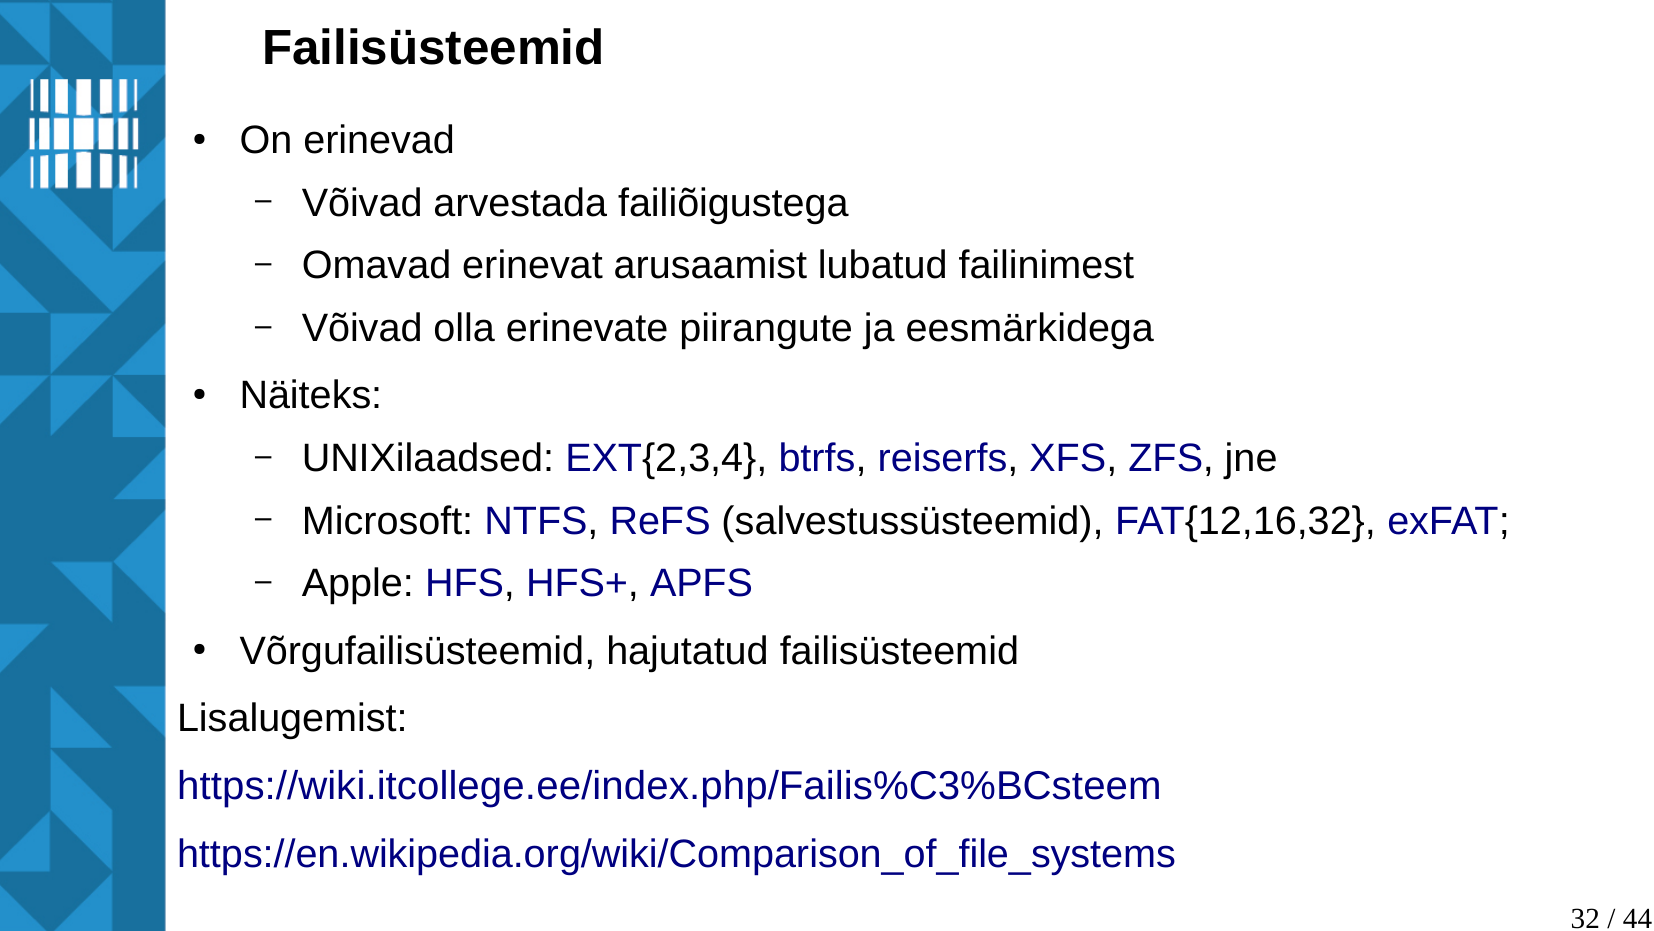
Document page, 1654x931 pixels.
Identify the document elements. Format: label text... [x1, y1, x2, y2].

title Failisüsteemid [262, 10, 1546, 86]
list On erinevad Võivad arvestada failiõigustega Omavad erinevat arusaamist lubatud failinimest Võivad olla erinevate piirangute ja eesmärkidega Näiteks: UNIXilaadsed: EXT{2,3,4}, btrfs, reiserfs, XFS, ZFS, jne Microsoft: NTFS, ReFS (salvestussüsteemid), FAT{12,16,32}, exFAT; Apple: HFS, HFS+, APFS Võrgufailisüsteemid, hajutatud failisüsteemid Lisalugemist: https://wiki.itcollege.ee/index.php/Failis%C3%BCsteem https://en.wikipedia.org/wiki/Comparison_of_file_systems [177, 118, 1648, 886]
